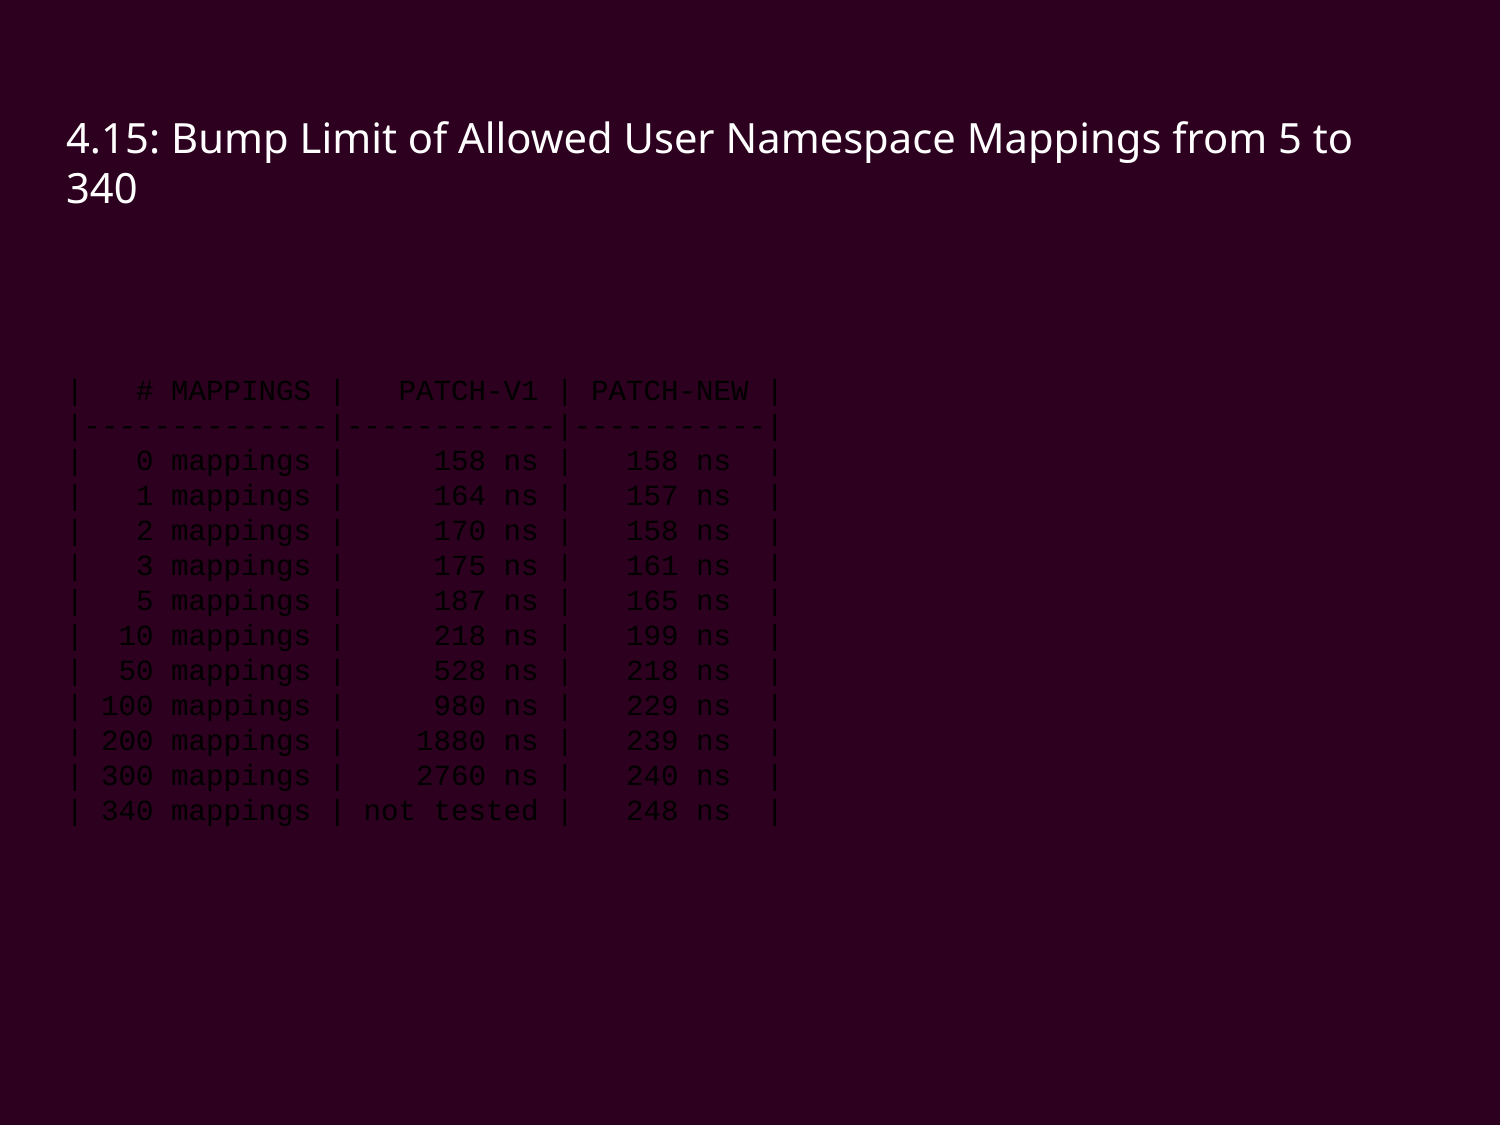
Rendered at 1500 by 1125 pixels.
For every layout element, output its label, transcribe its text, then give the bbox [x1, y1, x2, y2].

text_box | # MAPPINGS | PATCH-V1 | PATCH-NEW | |--------------|------------|-----------| | 0 mappings | 158 ns | 158 ns | | 1 mappings | 164 ns | 157 ns | | 2 mappings | 170 ns | 158 ns | | 3 mappings | 175 ns | 161 ns | | 5 mappings | 187 ns | 165 ns | | 10 mappings | 218 ns | 199 ns | | 50 mappings | 528 ns | 218 ns | | 100 mappings | 980 ns | 229 ns | | 200 mappings | 1880 ns | 239 ns | | 300 mappings | 2760 ns | 240 ns | | 340 mappings | not tested | 248 ns | [51, 224, 1440, 974]
text_box 4.15: Bump Limit of Allowed User Namespace Mappings from 5 to 340 [51, 97, 1449, 223]
